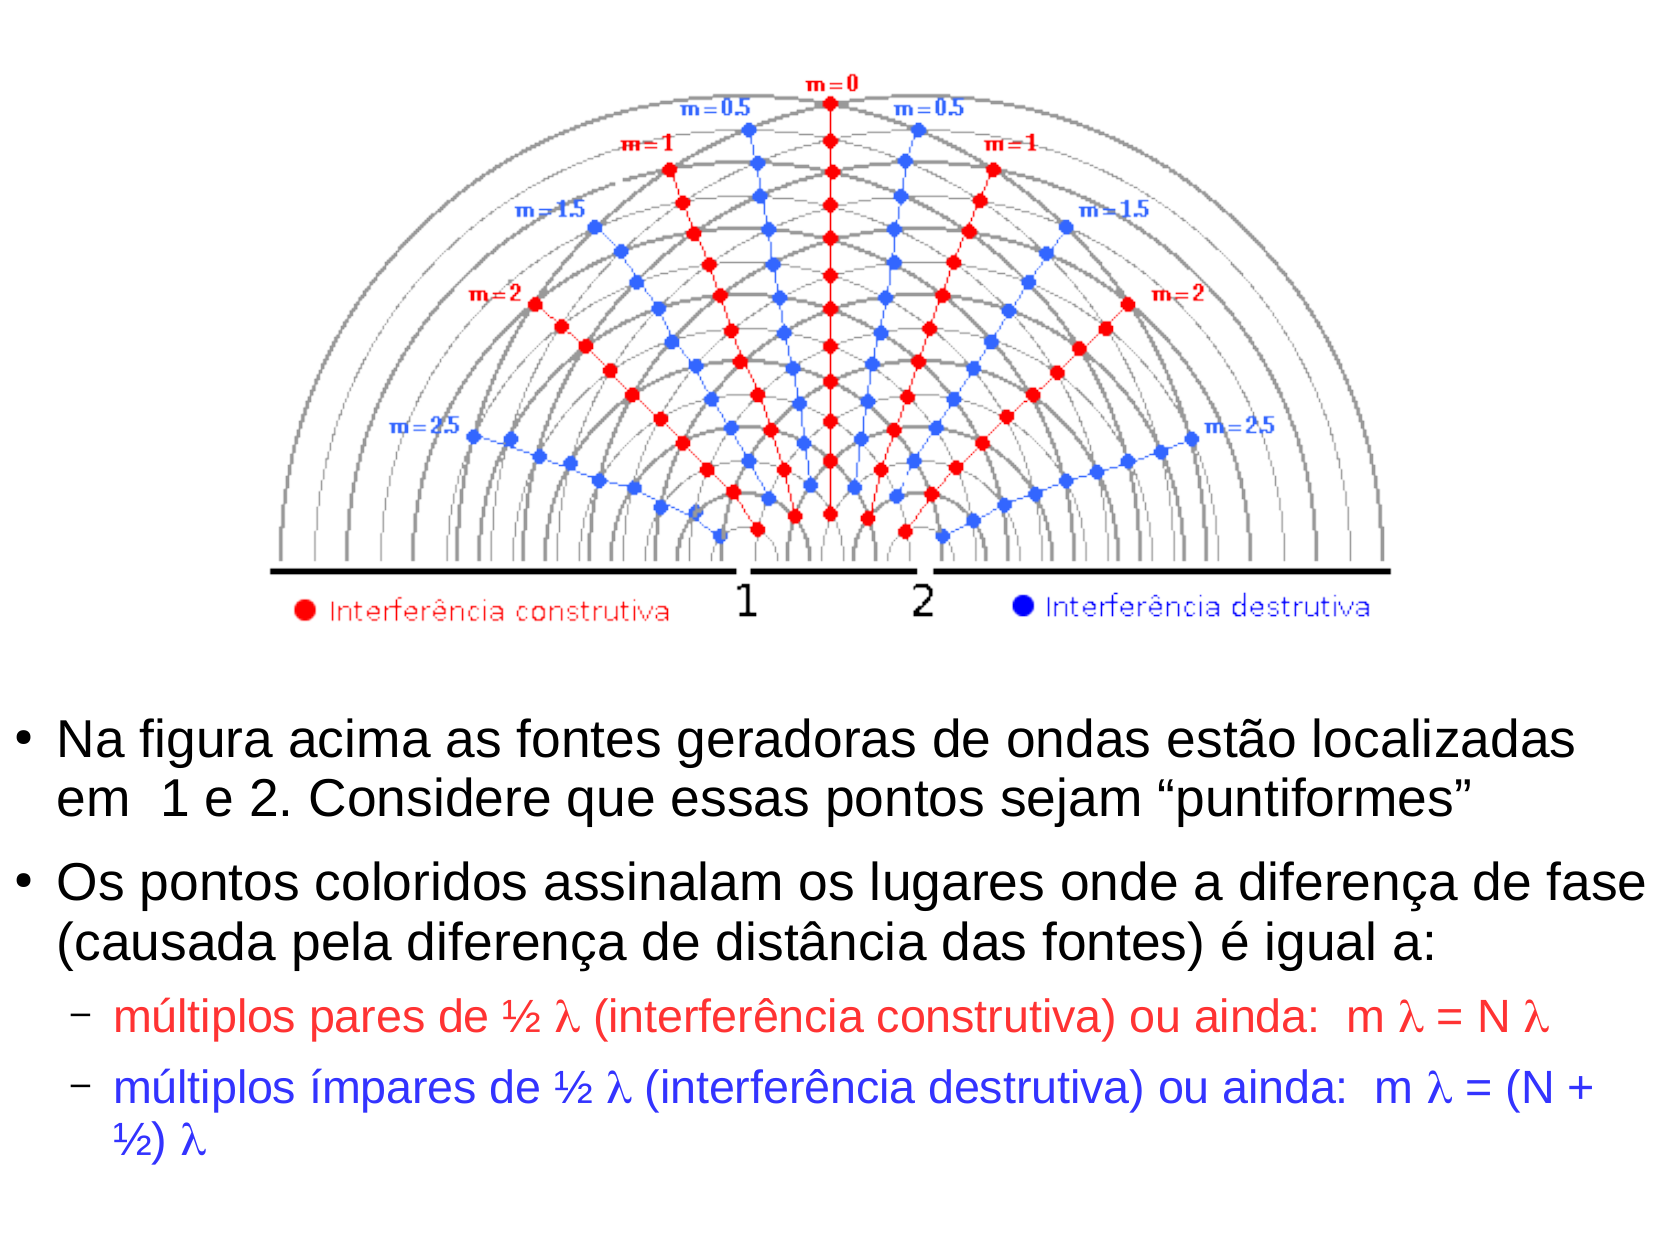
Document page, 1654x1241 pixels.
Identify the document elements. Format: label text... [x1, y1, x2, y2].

list Na figura acima as fontes geradoras de ondas estão localizadas em 1 e 2. Considere que essas pontos sejam “puntiformes” Os pontos coloridos assinalam os lugares onde a diferença de fase (causada pela diferença de distância das fontes) é igual a: múltiplos pares de ½ l (interferência construtiva) ou ainda: m l = N l múltiplos ímpares de ½ l (interferência destrutiva) ou ainda: m l = (N + ½) l [0, 708, 1654, 1170]
picture [266, 70, 1394, 708]
